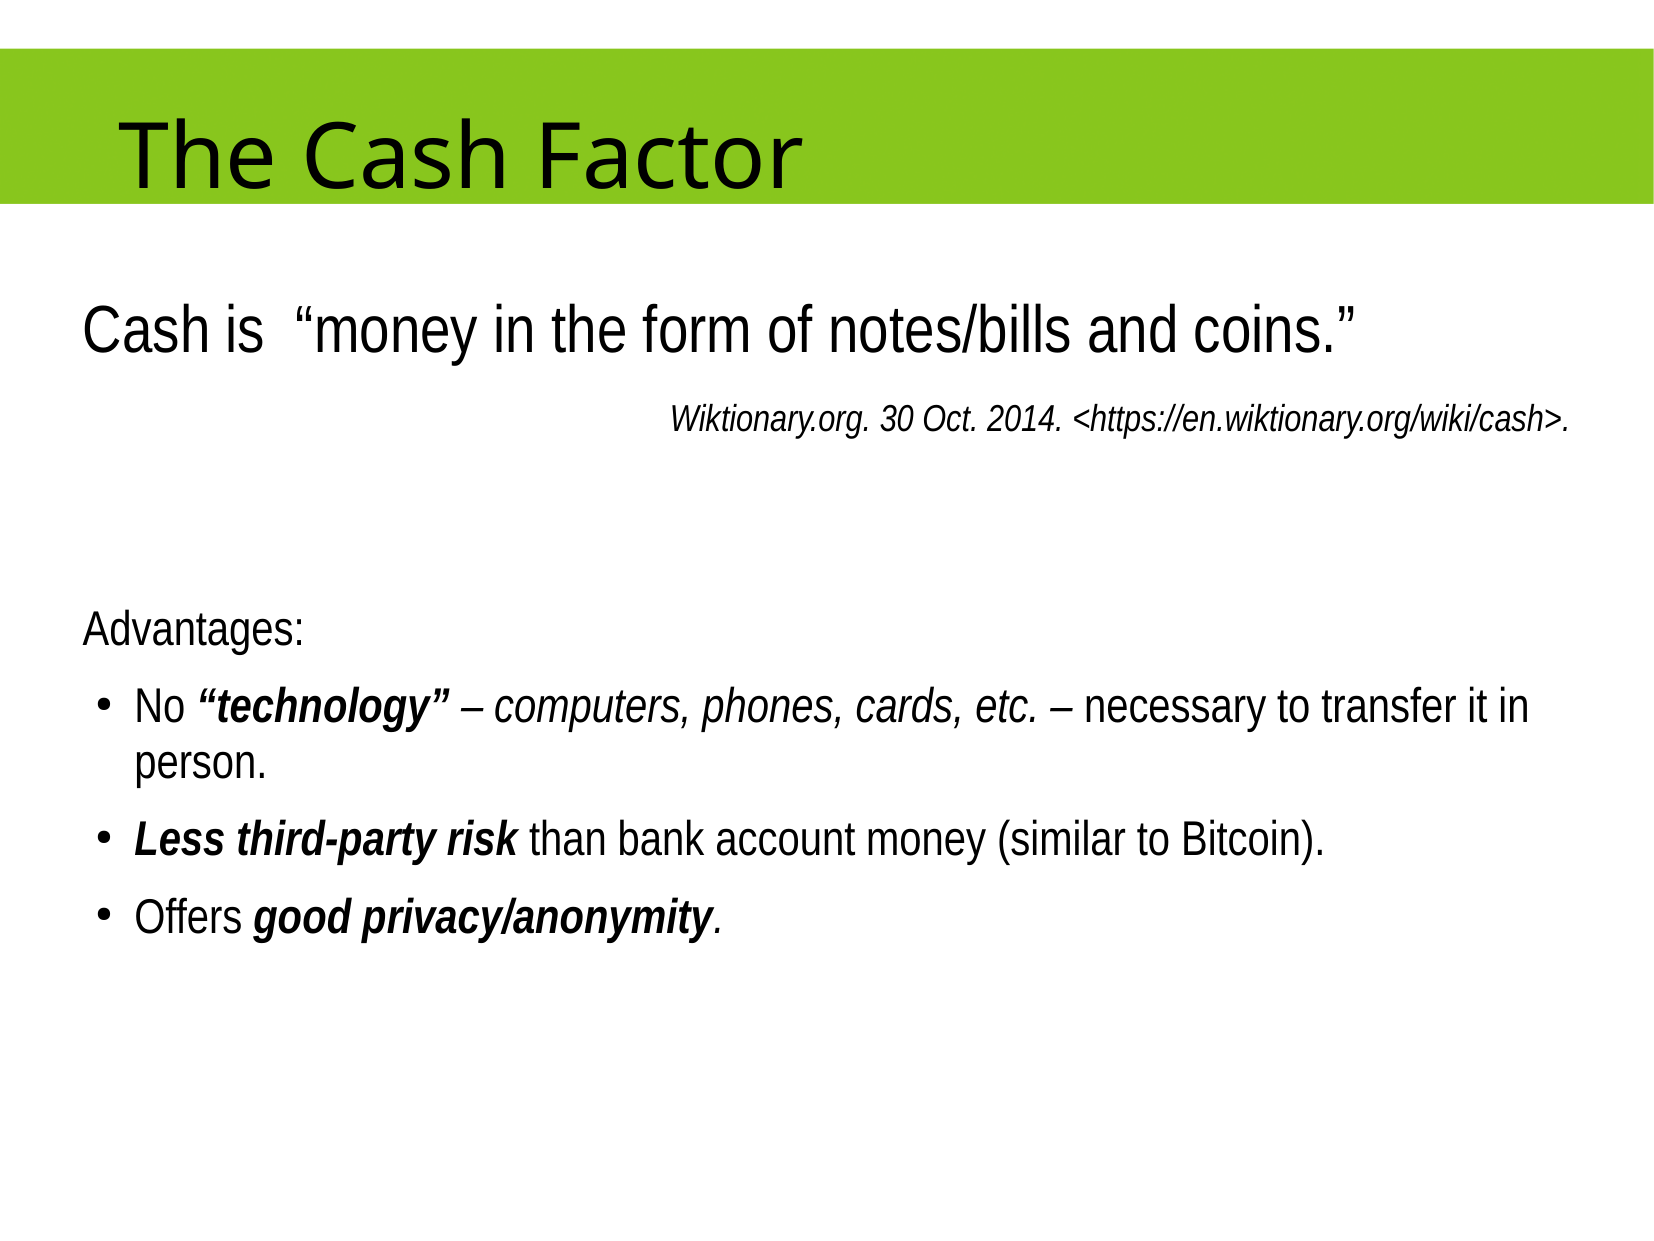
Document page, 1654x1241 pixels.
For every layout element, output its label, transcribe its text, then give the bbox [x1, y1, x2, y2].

list Cash is “money in the form of notes/bills and coins.” Wiktionary.org. 30 Oct. 2014. <https://en.wiktionary.org/wiki/cash>. [82, 290, 1571, 496]
list Advantages: No “technology” – computers, phones, cards, etc. – necessary to transfer it in person. Less third-party risk than bank account money (similar to Bitcoin). Offers good privacy/anonymity. [82, 600, 1571, 946]
title The Cash Factor [82, 49, 1571, 257]
picture [0, 0, 1654, 1241]
